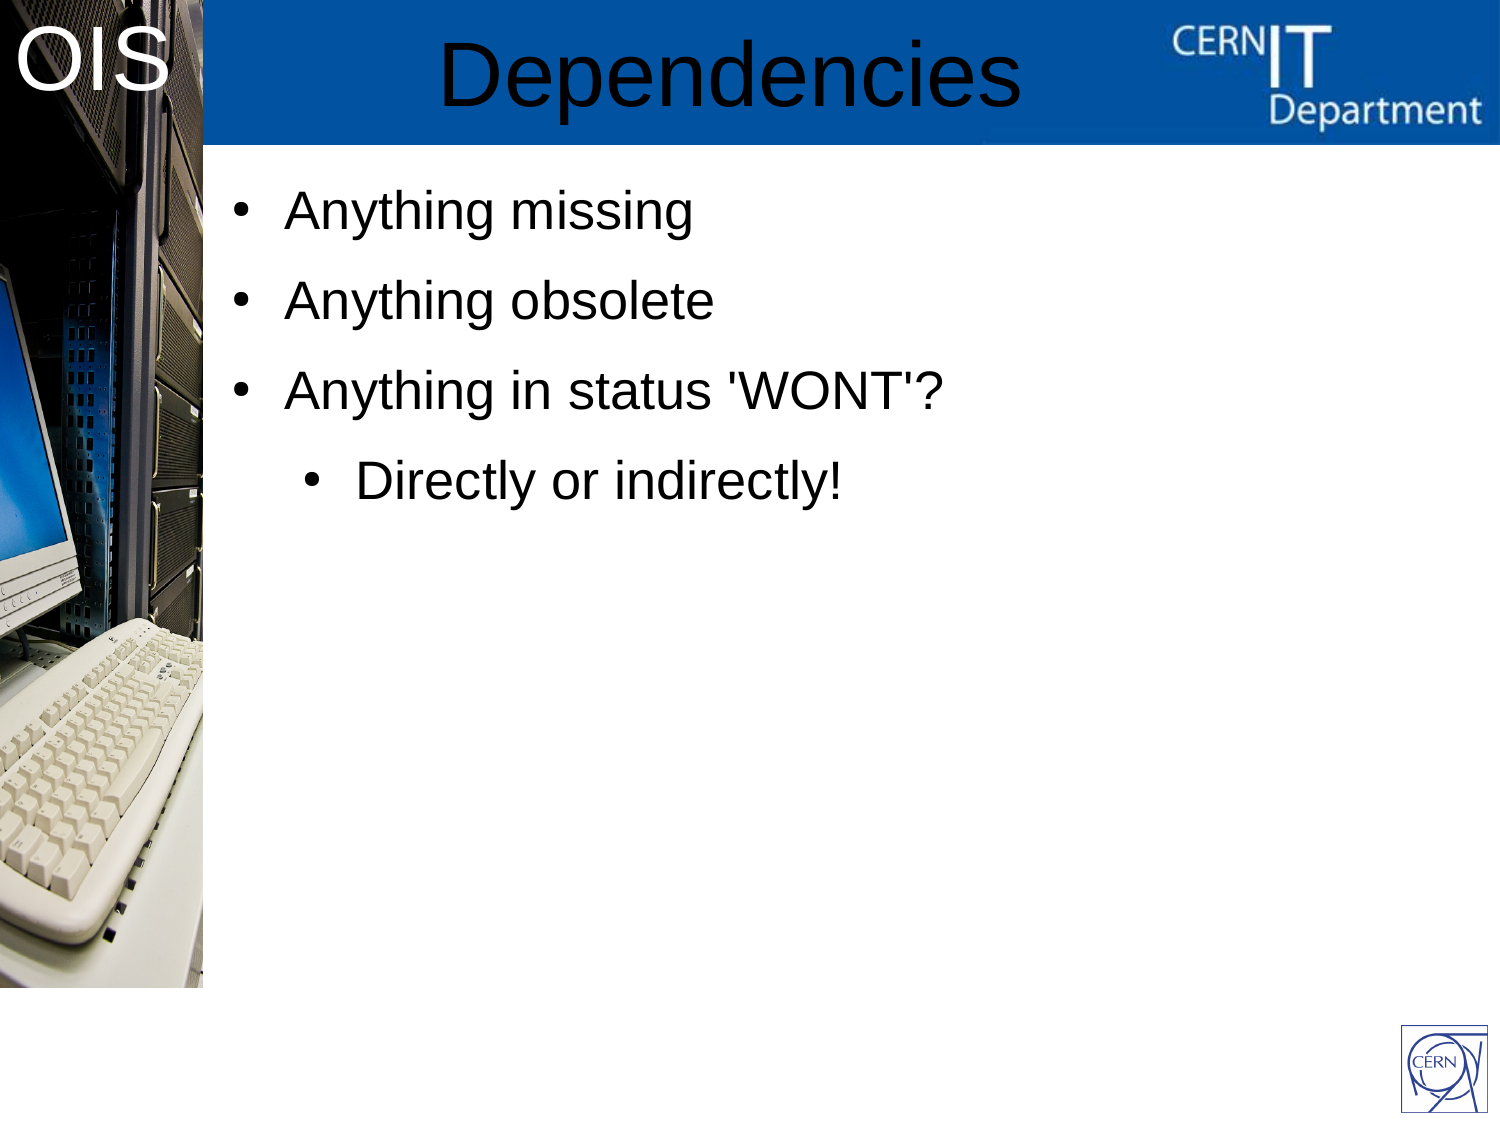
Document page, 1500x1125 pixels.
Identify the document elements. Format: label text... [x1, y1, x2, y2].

picture [1401, 1025, 1488, 1113]
picture [0, 0, 225, 988]
list Anything missing Anything obsolete Anything in status 'WONT'? Directly or indirectly! [213, 180, 1426, 935]
picture [1238, 0, 1500, 145]
title Dependencies [225, 0, 1238, 151]
